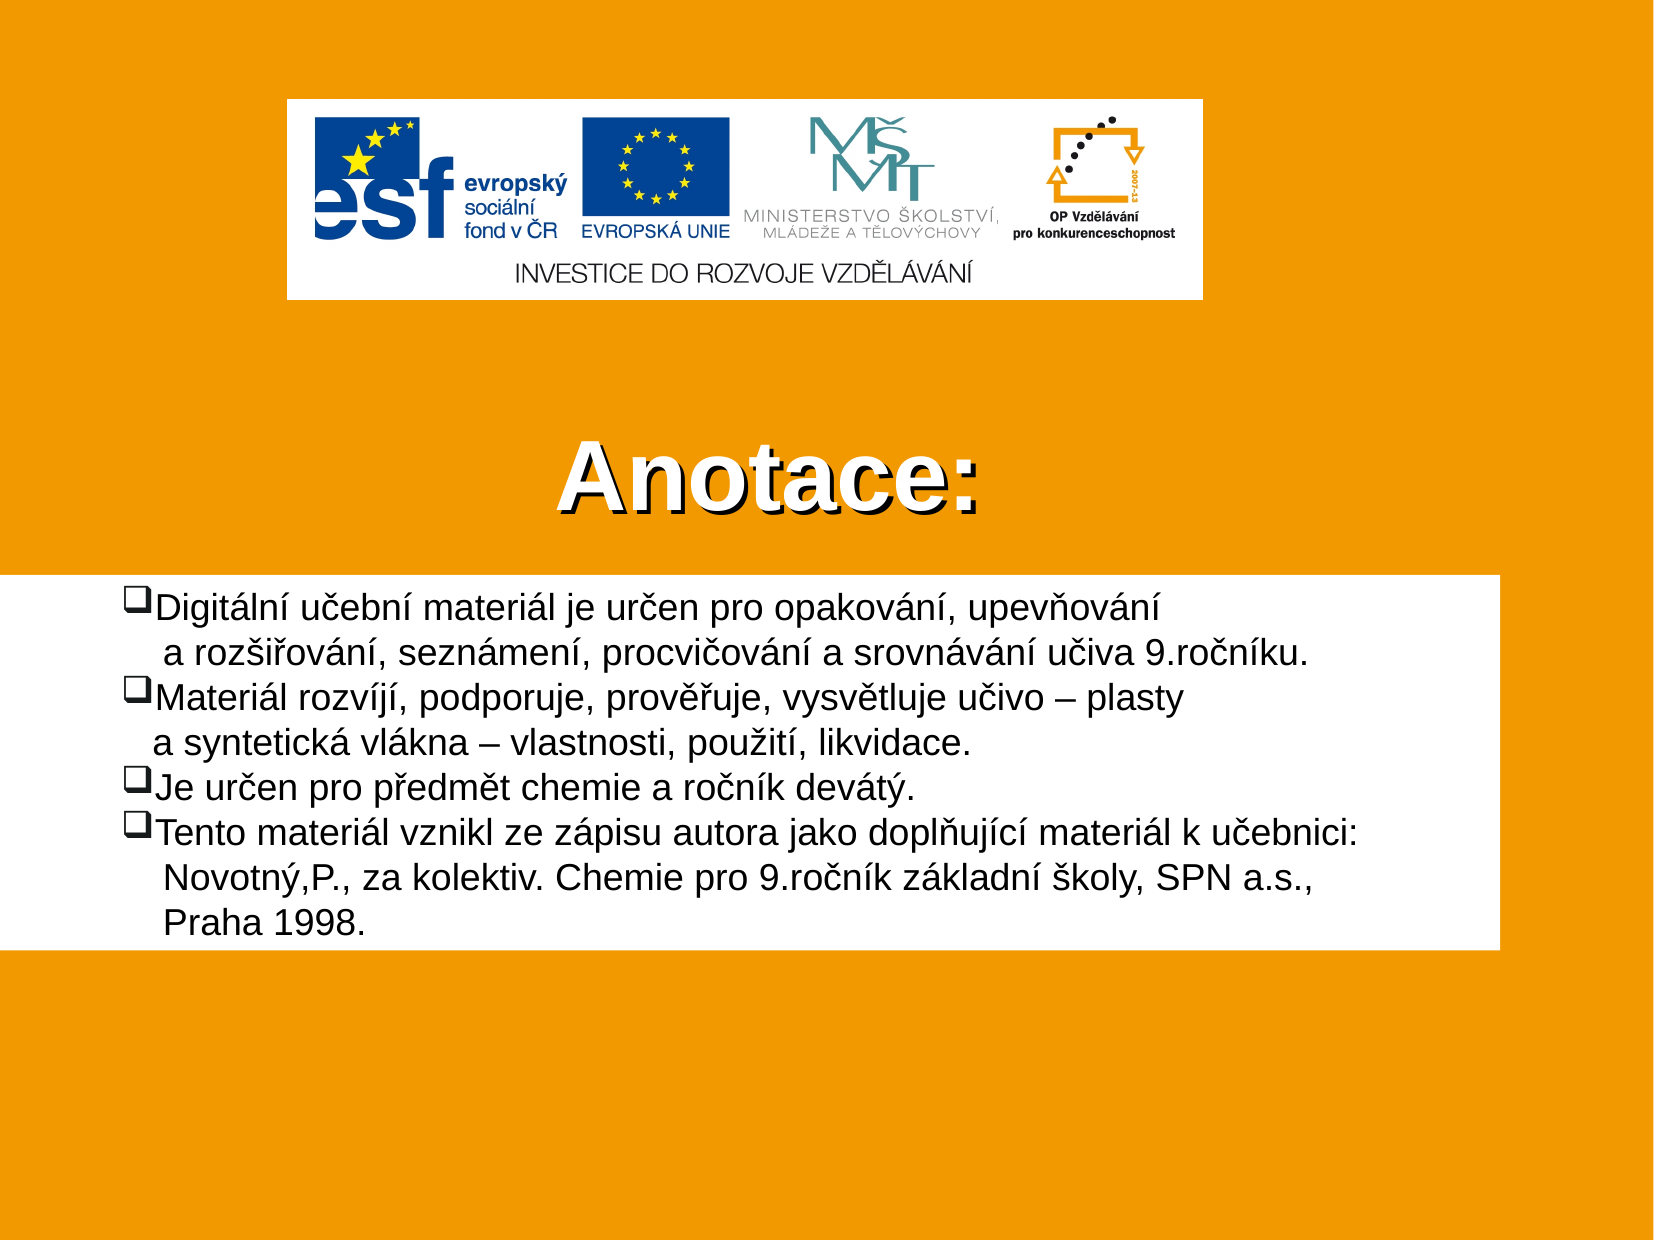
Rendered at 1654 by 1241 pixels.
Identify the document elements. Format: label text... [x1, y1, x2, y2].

picture [287, 99, 1203, 300]
text_box Digitální učební materiál je určen pro opakování, upevňování a rozšiřování, seznámení, procvičování a srovnávání učiva 9.ročníku. Materiál rozvíjí, podporuje, prověřuje, vysvětluje učivo – plasty a syntetická vlákna – vlastnosti, použití, likvidace. Je určen pro předmět chemie a ročník devátý. Tento materiál vznikl ze zápisu autora jako doplňující materiál k učebnici: Novotný,P., za kolektiv. Chemie pro 9.ročník základní školy, SPN a.s., Praha 1998. [0, 574, 1501, 951]
title Anotace: [112, 349, 1388, 574]
